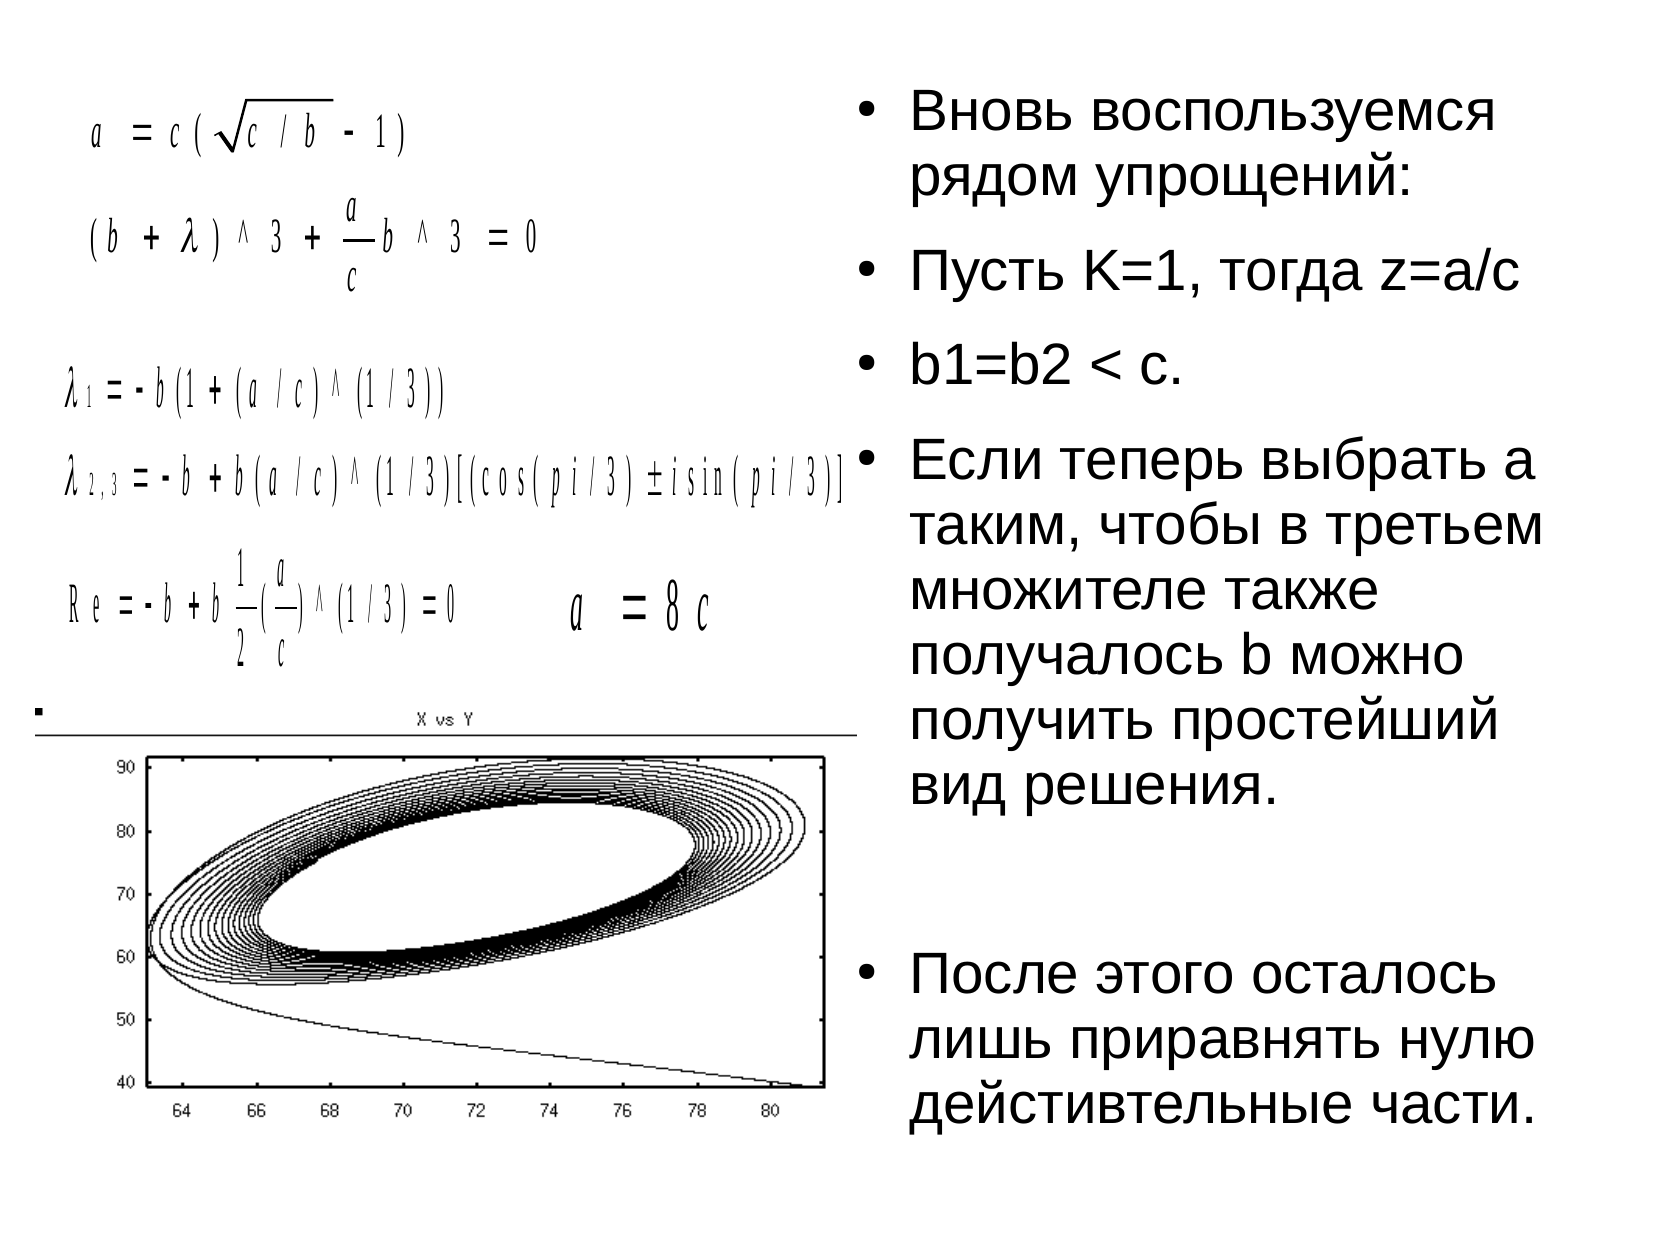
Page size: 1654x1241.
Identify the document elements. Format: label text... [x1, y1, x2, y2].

picture [561, 561, 739, 650]
picture [83, 88, 562, 303]
picture [35, 708, 857, 1156]
picture [59, 354, 857, 520]
list Вновь воспользуемся рядом упрощений: Пусть K=1, тогда z=a/c b1=b2 < c. Если теперь выбрать а таким, чтобы в третьем множителе также получалось b можно получить простейший вид решения. После этого осталось лишь приравнять нулю дейстивтельные части. [838, 77, 1565, 1133]
picture [64, 531, 473, 680]
